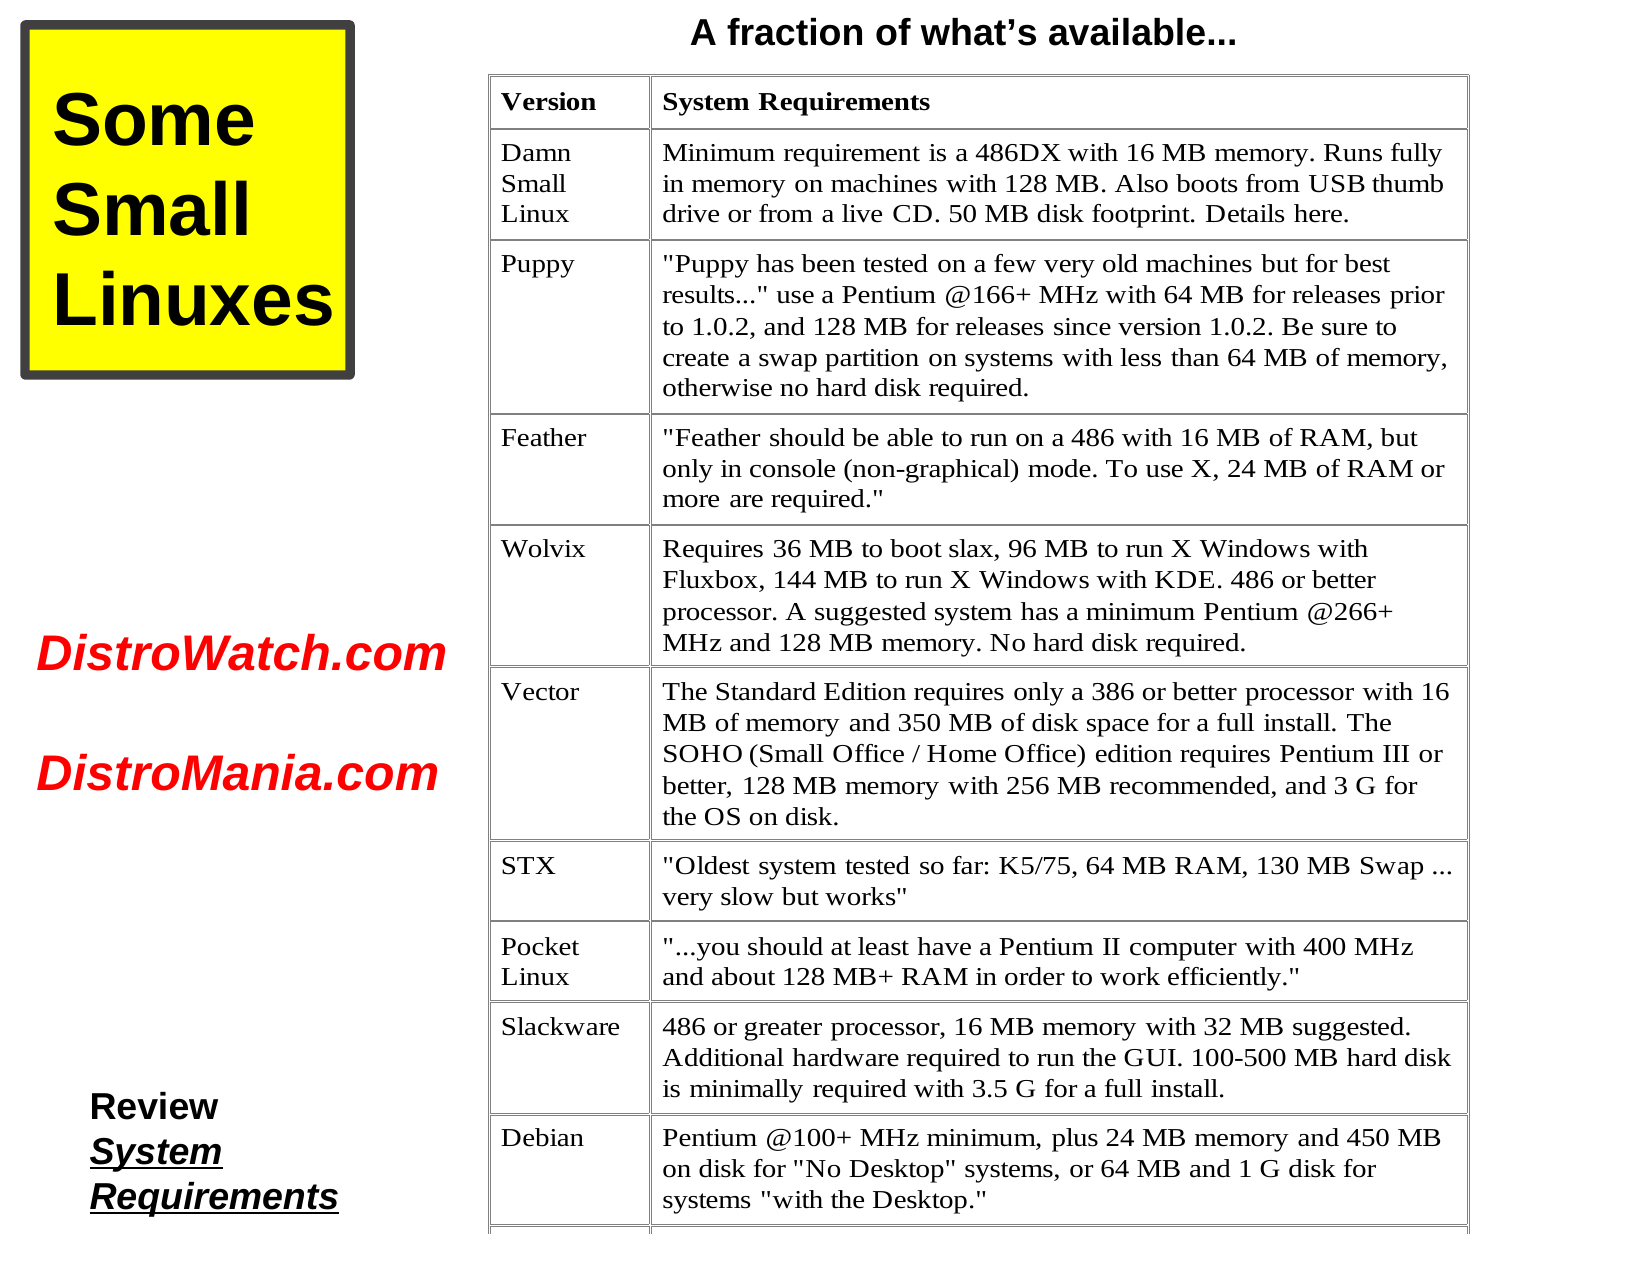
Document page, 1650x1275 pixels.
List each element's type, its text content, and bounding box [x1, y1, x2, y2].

text_box DistroWatch.com DistroMania.com [21, 612, 463, 809]
chart [464, 18, 1494, 1236]
text_box Some Small Linuxes [37, 62, 351, 349]
text_box [24, 24, 351, 375]
text_box Review System Requirements [74, 1074, 355, 1226]
text_box A fraction of what’s available... [674, 0, 1401, 61]
